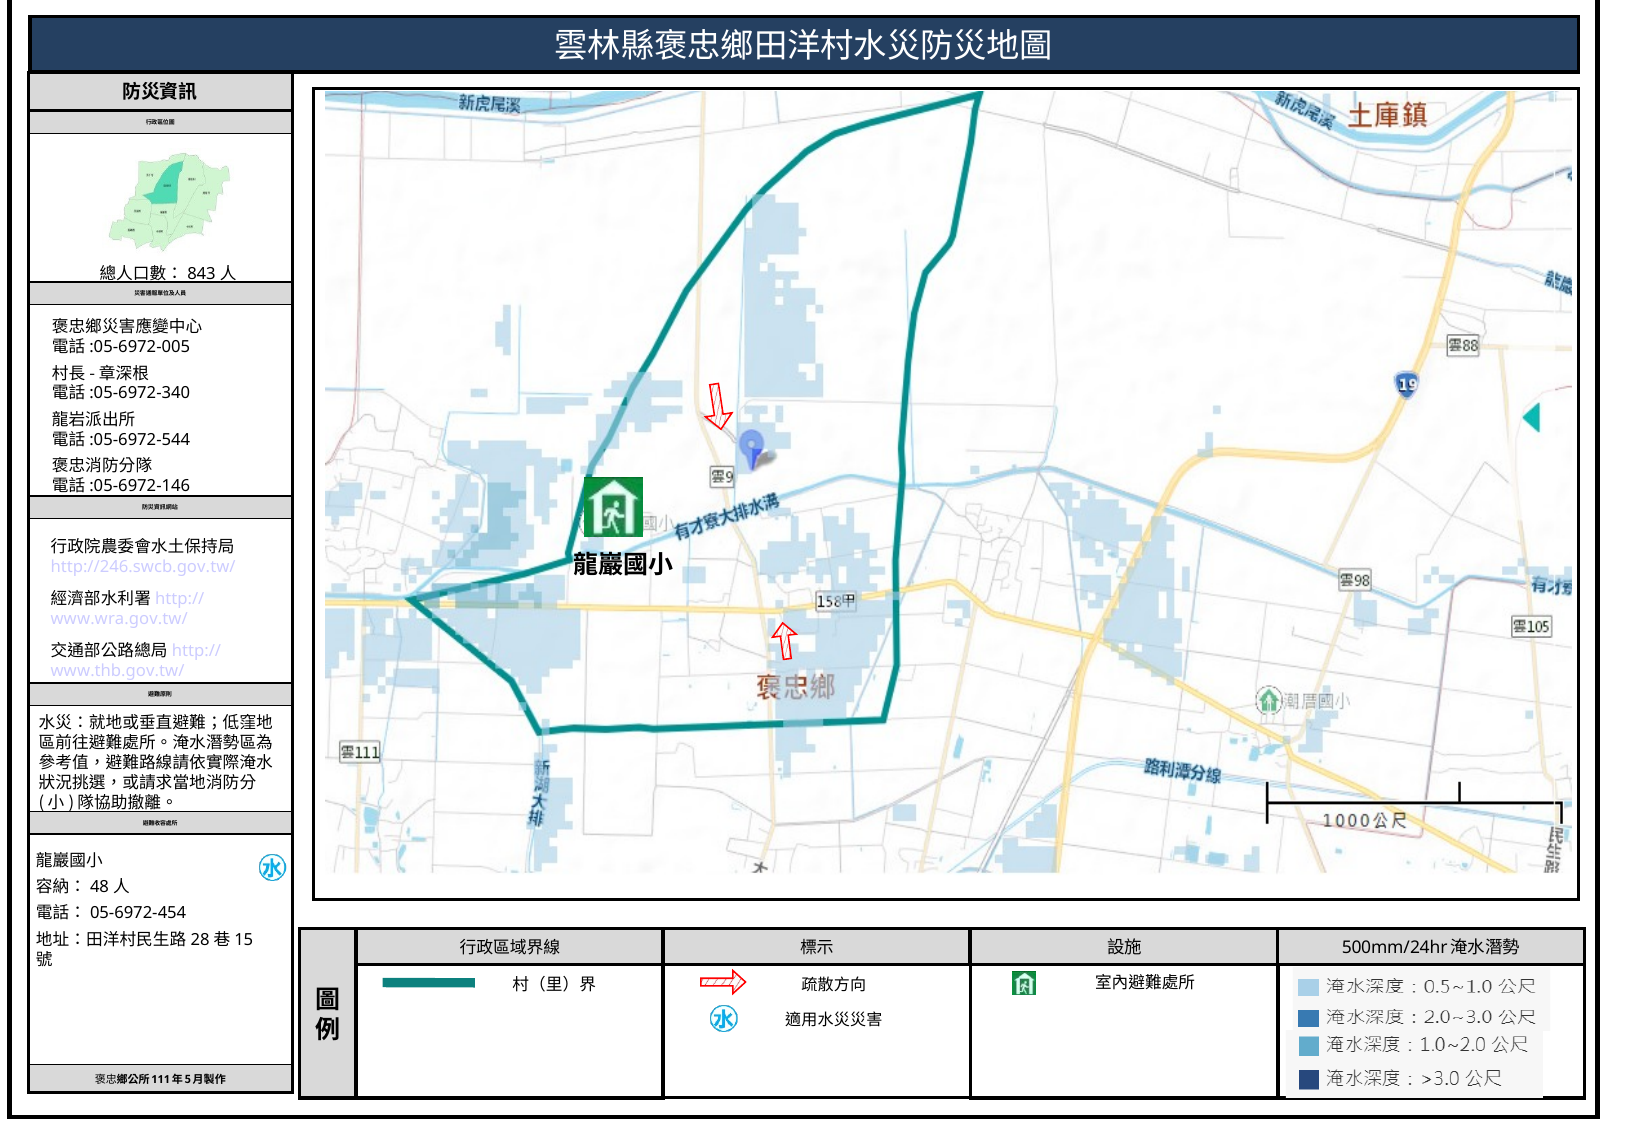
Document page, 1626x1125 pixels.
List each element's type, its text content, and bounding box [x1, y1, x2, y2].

text_box [700, 970, 746, 994]
text_box 標示 [664, 930, 970, 965]
picture [1285, 967, 1551, 1098]
text_box 褒忠鄉災害應變中心 電話:05-6972-005 村長-章深根 電話:05-6972-340 龍岩派出所 電話:05-6972-544 褒忠消防分隊 電話:05-6972-146 [37, 308, 301, 503]
text_box 龍巖國小 容納：48人 電話：05-6972-454 地址：田洋村民生路28巷15號 [21, 842, 285, 977]
text_box 防災資訊 [30, 74, 291, 110]
text_box 行政區位圖 [30, 110, 291, 134]
picture [80, 148, 258, 256]
text_box 設施 [970, 928, 1277, 965]
text_box 疏散方向 [695, 966, 974, 1000]
text_box 水災：就地或垂直避難；低窪地區前往避難處所。淹水潛勢區為參考值，避難路線請依實際淹水狀況挑選，或請求當地消防分(小)隊協助撤離。 [23, 704, 301, 820]
text_box [772, 622, 797, 660]
picture [325, 91, 1572, 887]
text_box 行政區域界線 [356, 930, 664, 965]
text_box 村（里）界 [414, 966, 695, 1002]
text_box 雲林縣褒忠鄉田洋村水災防災地圖 [29, 16, 1579, 73]
text_box 避難收容處所 [30, 820, 291, 835]
text_box 總人口數：843人 [68, 255, 268, 291]
text_box [705, 383, 732, 430]
text_box 避難原則 [30, 683, 291, 704]
text_box 500mm/24hr淹水潛勢 [1277, 928, 1585, 965]
text_box 防災資訊網站 [30, 495, 291, 519]
picture [708, 1003, 739, 1033]
picture [257, 852, 288, 882]
text_box 適用水災災害 [694, 1000, 974, 1036]
text_box 龍巖國小 [558, 540, 713, 587]
text_box 行政院農委會水土保持局http://246.swcb.gov.tw/ 經濟部水利署http://www.wra.gov.tw/ 交通部公路總局http://www.thb.gov.tw/ [35, 527, 303, 688]
text_box 災害通報單位及人員 [30, 281, 291, 305]
text_box 室內避難處所 [994, 965, 1297, 1001]
text_box 褒忠鄉公所111年5月製作 [30, 1064, 291, 1091]
text_box 圖例 [301, 930, 356, 1096]
